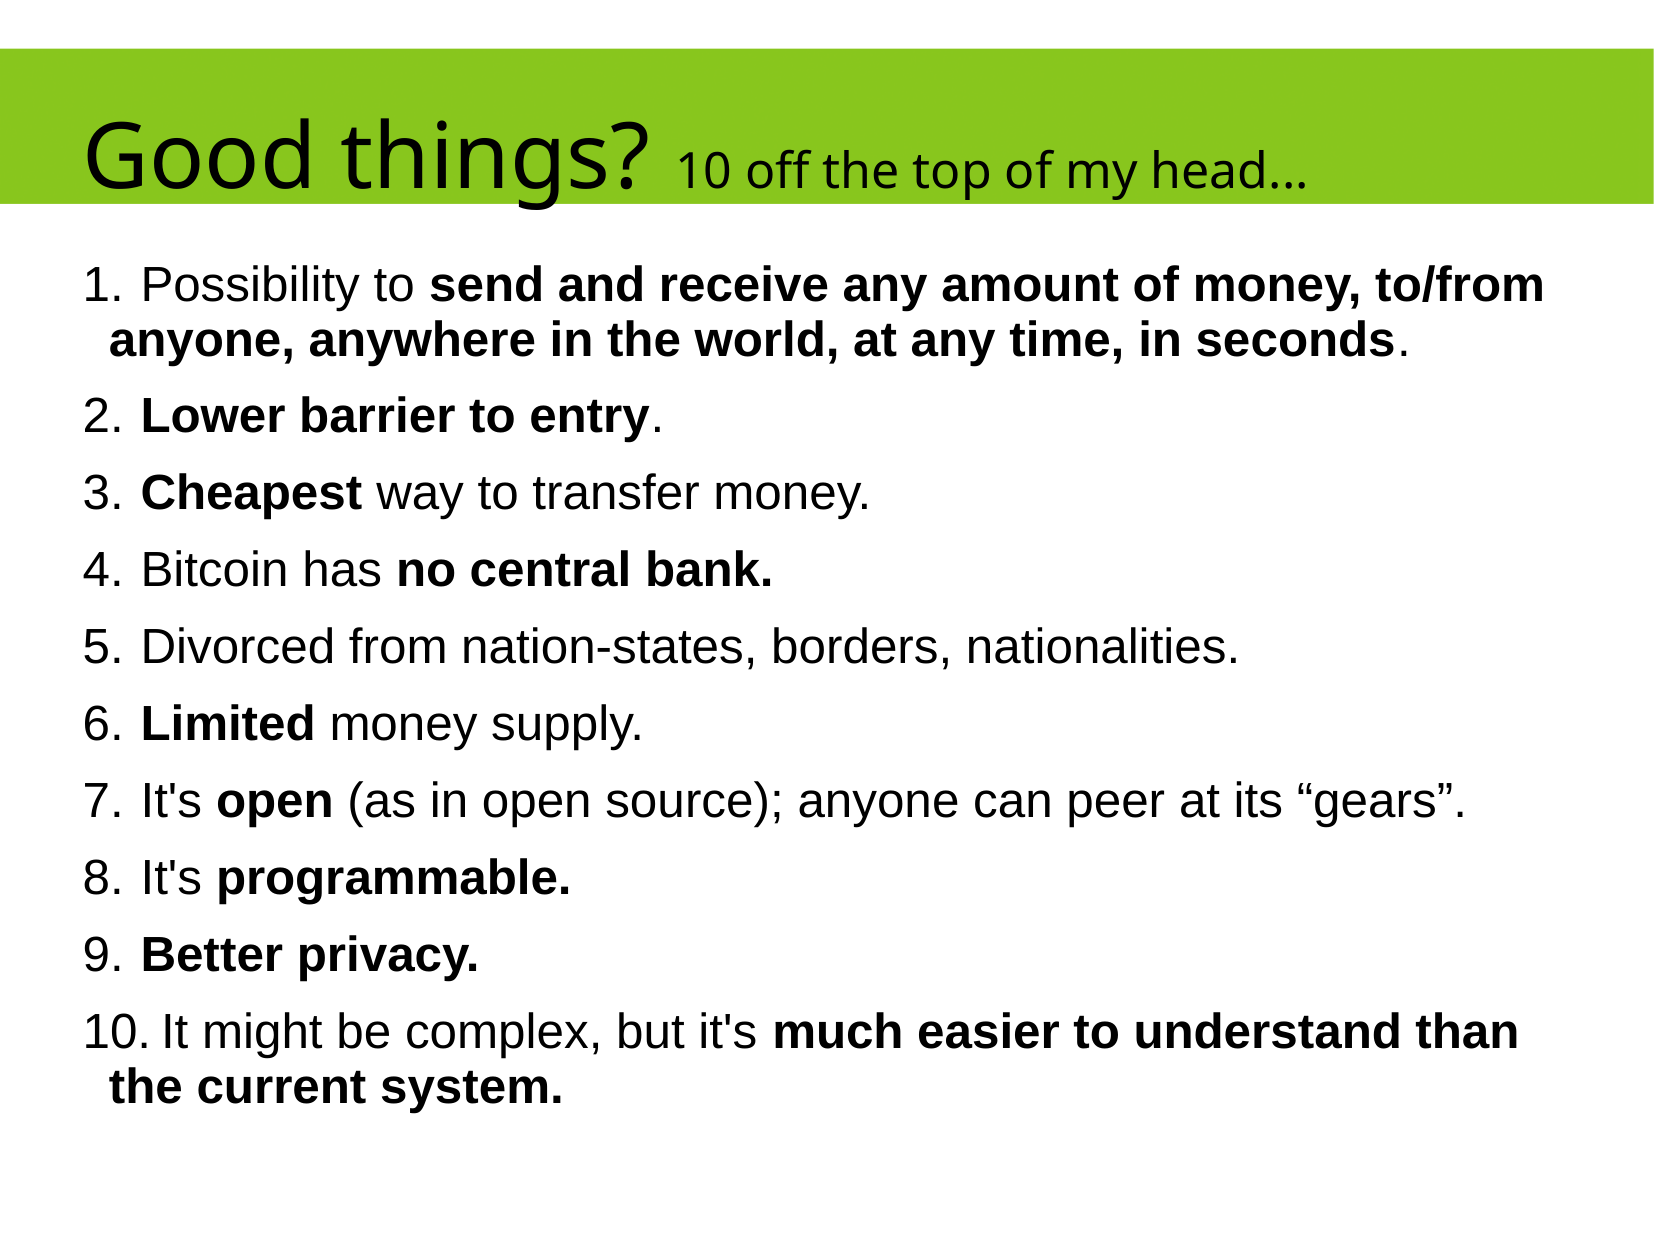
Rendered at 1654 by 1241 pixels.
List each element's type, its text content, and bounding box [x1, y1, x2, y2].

list Possibility to send and receive any amount of money, to/from anyone, anywhere in the world, at any time, in seconds. Lower barrier to entry. Cheapest way to transfer money. Bitcoin has no central bank. Divorced from nation-states, borders, nationalities. Limited money supply. It's open (as in open source); anyone can peer at its “gears”. It's programmable. Better privacy. It might be complex, but it's much easier to understand than the current system. [82, 256, 1571, 1126]
title Good things? 10 off the top of my head... [82, 49, 1571, 256]
picture [0, 0, 1654, 1241]
